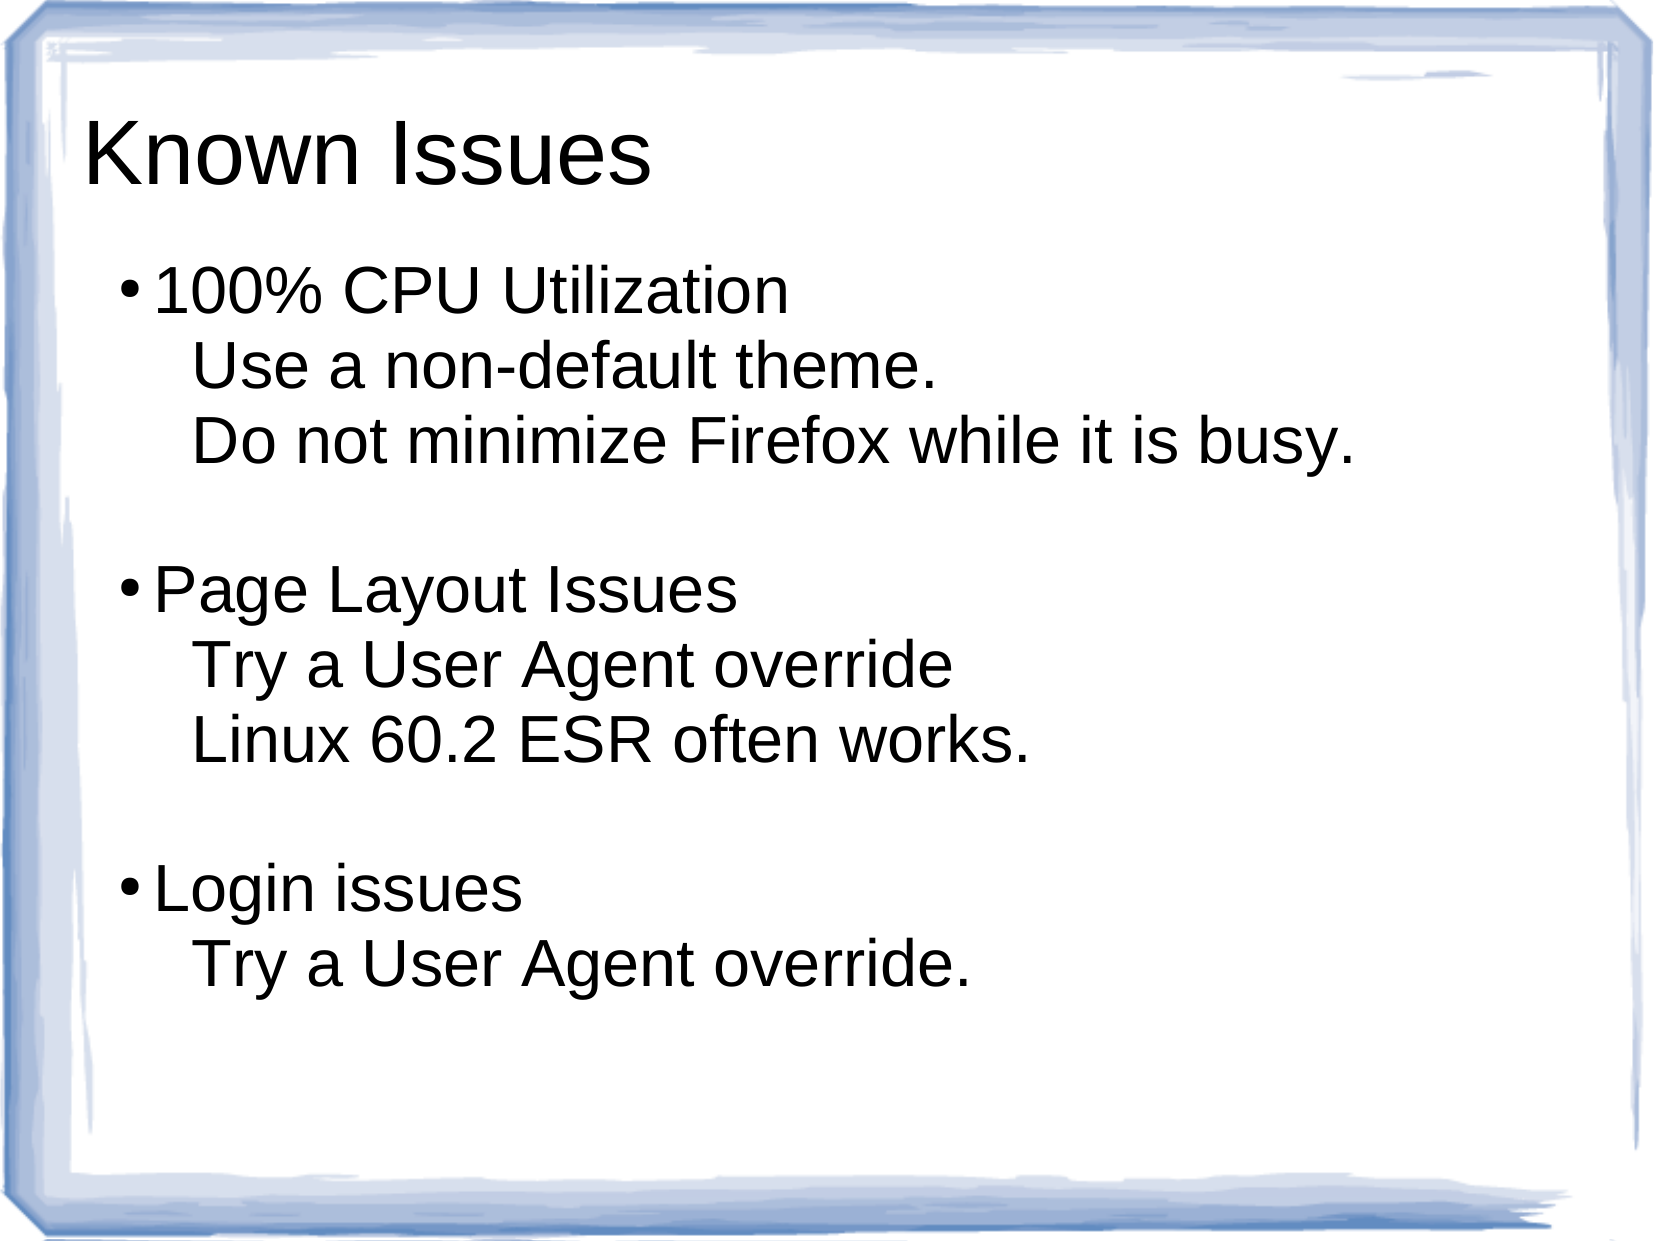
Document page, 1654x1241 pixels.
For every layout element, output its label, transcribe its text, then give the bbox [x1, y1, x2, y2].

picture [0, 0, 1654, 1241]
title Known Issues [82, 101, 1571, 205]
subtitle 100% CPU Utilization Use a non-default theme. Do not minimize Firefox while it is busy. Page Layout Issues Try a User Agent override Linux 60.2 ESR often works. Login issues Try a User Agent override. [118, 253, 1571, 1076]
